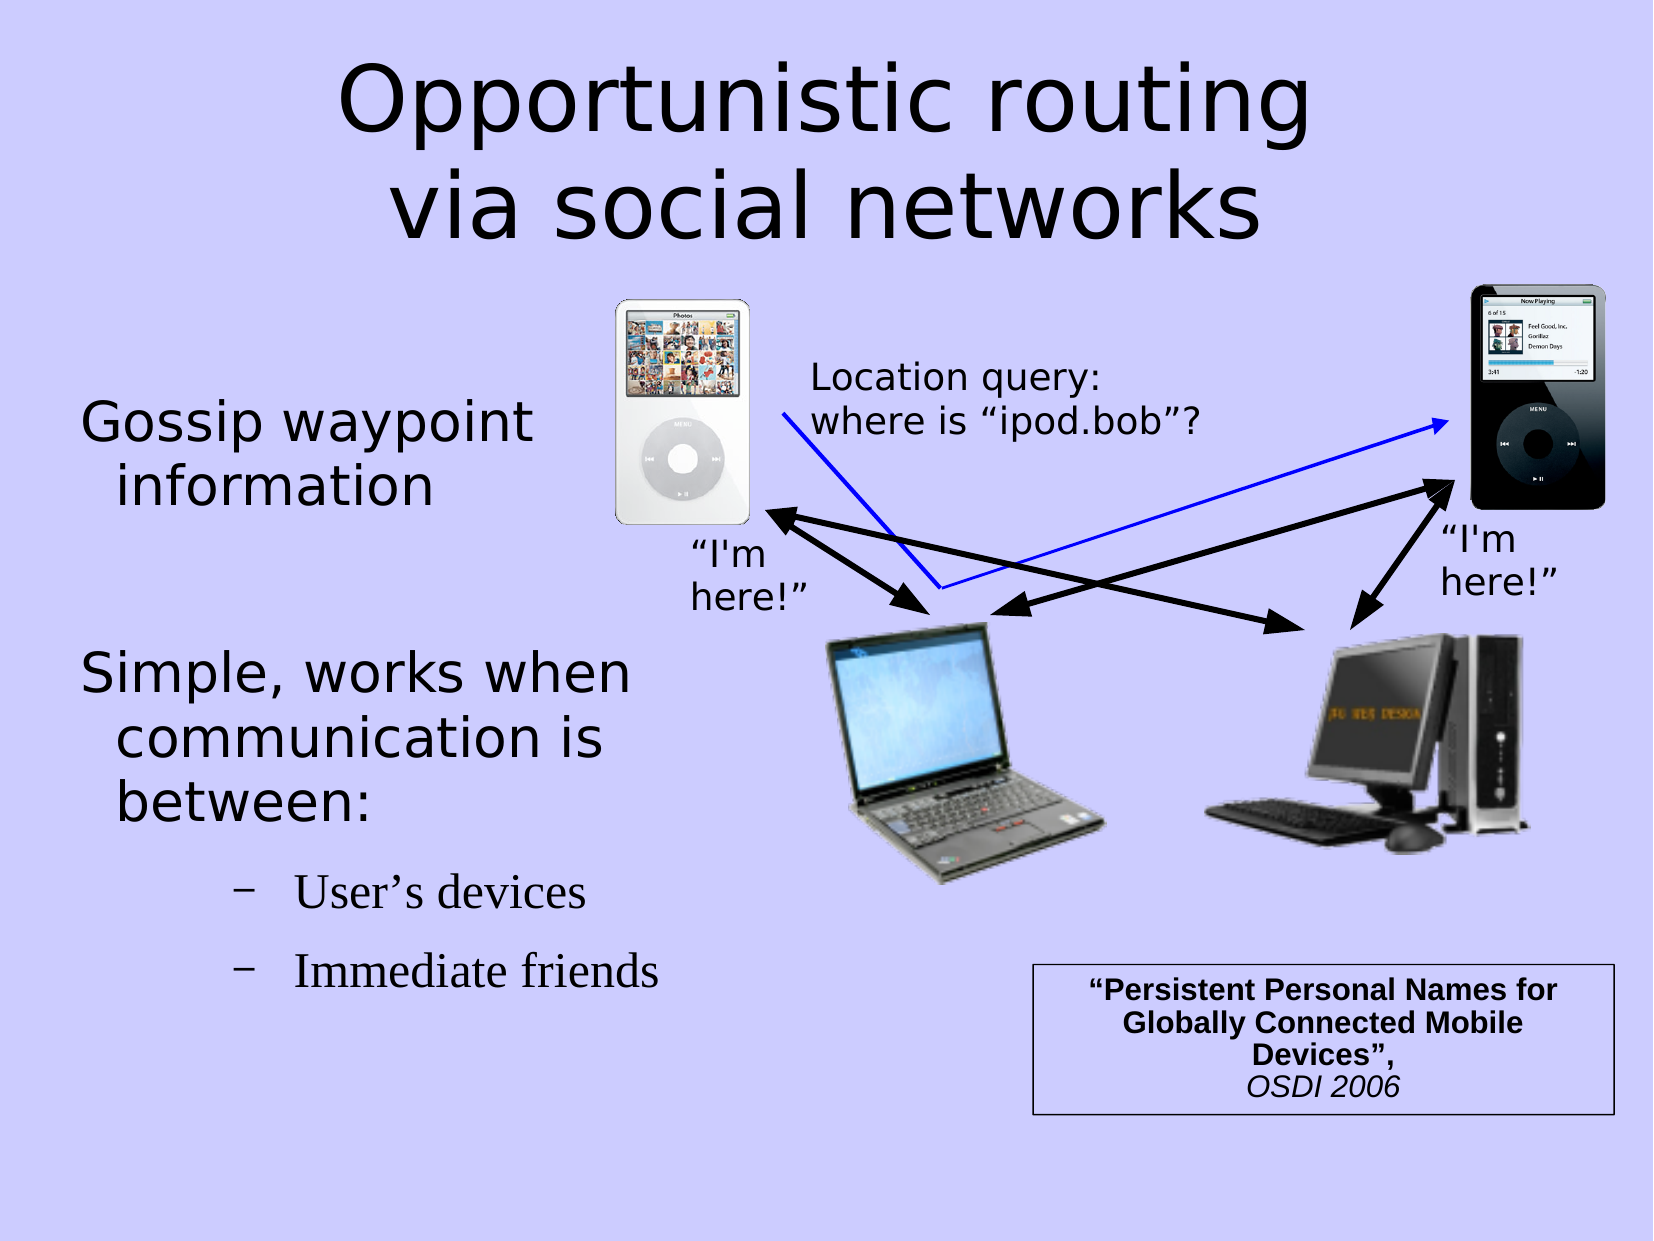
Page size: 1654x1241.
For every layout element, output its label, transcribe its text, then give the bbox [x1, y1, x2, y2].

picture [615, 299, 750, 390]
text_box “Persistent Personal Names for Globally Connected Mobile Devices”, OSDI 2006 [1033, 964, 1615, 1115]
text_box “I'm here!” [788, 525, 856, 627]
text_box [788, 415, 795, 430]
picture [1470, 284, 1606, 510]
text_box [814, 451, 896, 535]
text_box Location query: where is “ipod.bob”? [795, 348, 1426, 451]
text_box [896, 543, 1008, 590]
list Gossip waypoint information Simple, works when communication is between: User’s devices Immediate friends [45, 390, 788, 1075]
picture [825, 622, 1107, 886]
picture [1204, 633, 1531, 856]
text_box [1426, 417, 1450, 436]
text_box “I'm here!” [1425, 510, 1606, 612]
text_box [1016, 451, 1363, 563]
title Opportunistic routing via social networks [82, 38, 1571, 268]
